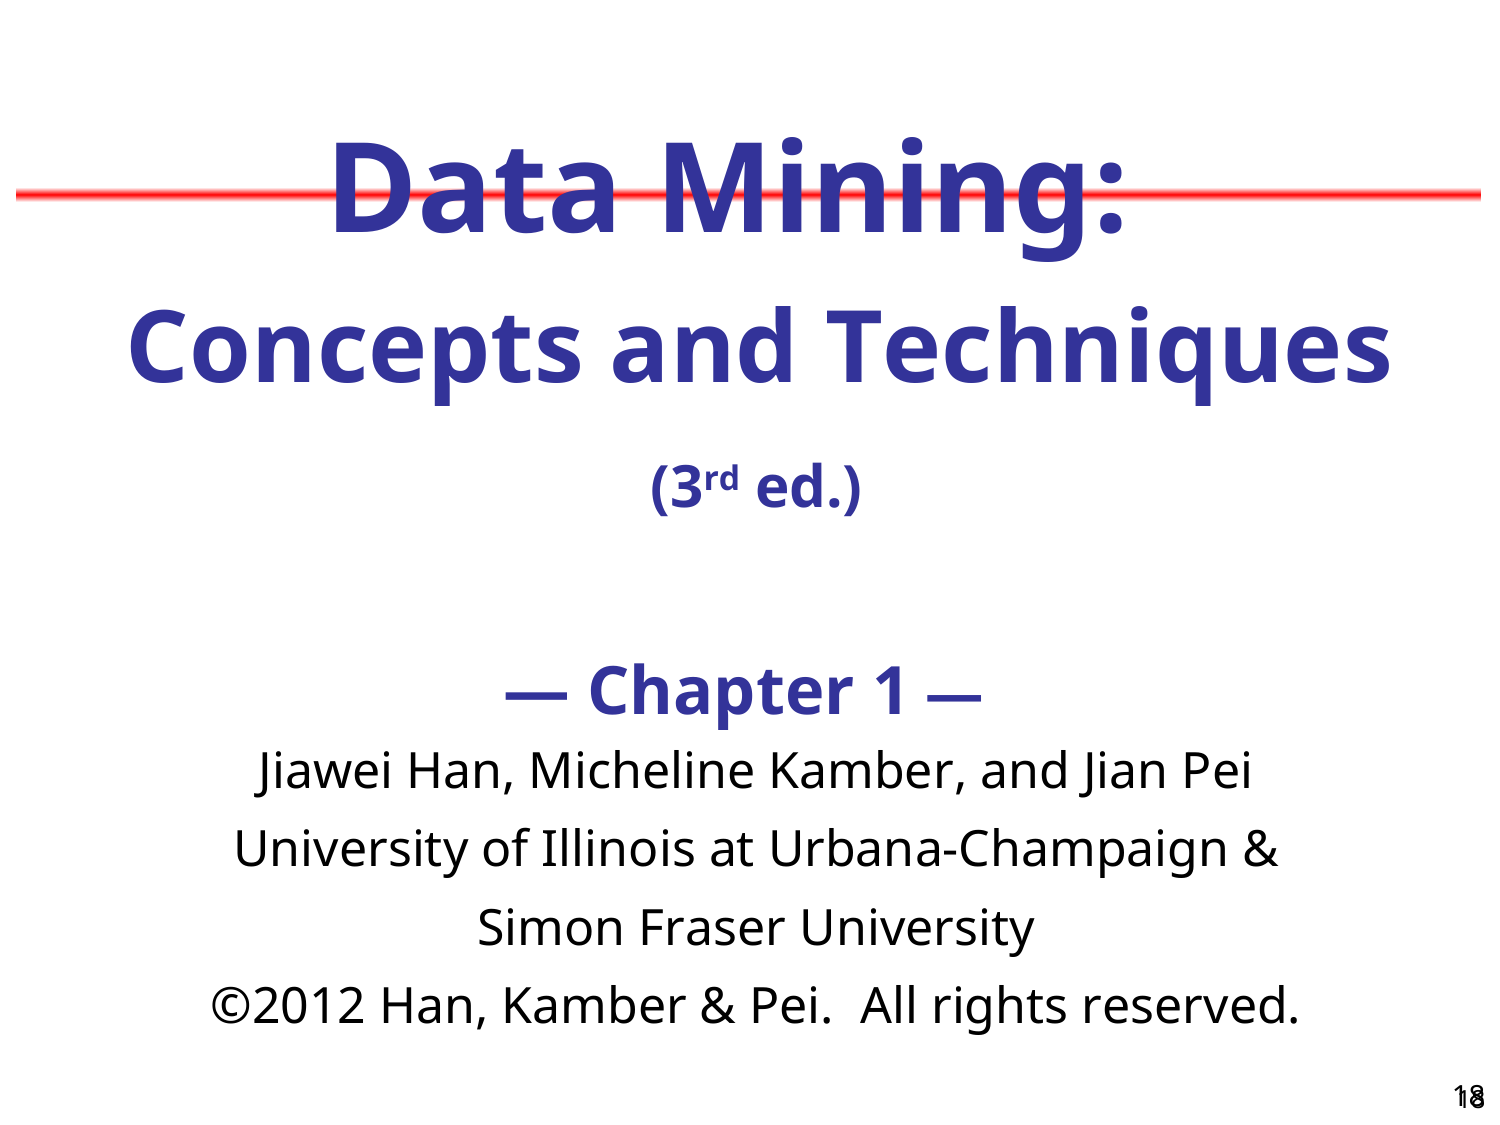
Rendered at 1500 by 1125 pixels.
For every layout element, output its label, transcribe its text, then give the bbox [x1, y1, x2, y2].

text_box <number> [1187, 1050, 1500, 1125]
title Data Mining: Concepts and Techniques (3rd ed.) — Chapter 1 — [24, 0, 1463, 736]
list Jiawei Han, Micheline Kamber, and Jian Pei University of Illinois at Urbana-Champaign & Simon Fraser University ©2012 Han, Kamber & Pei. All rights reserved. [50, 724, 1463, 1042]
